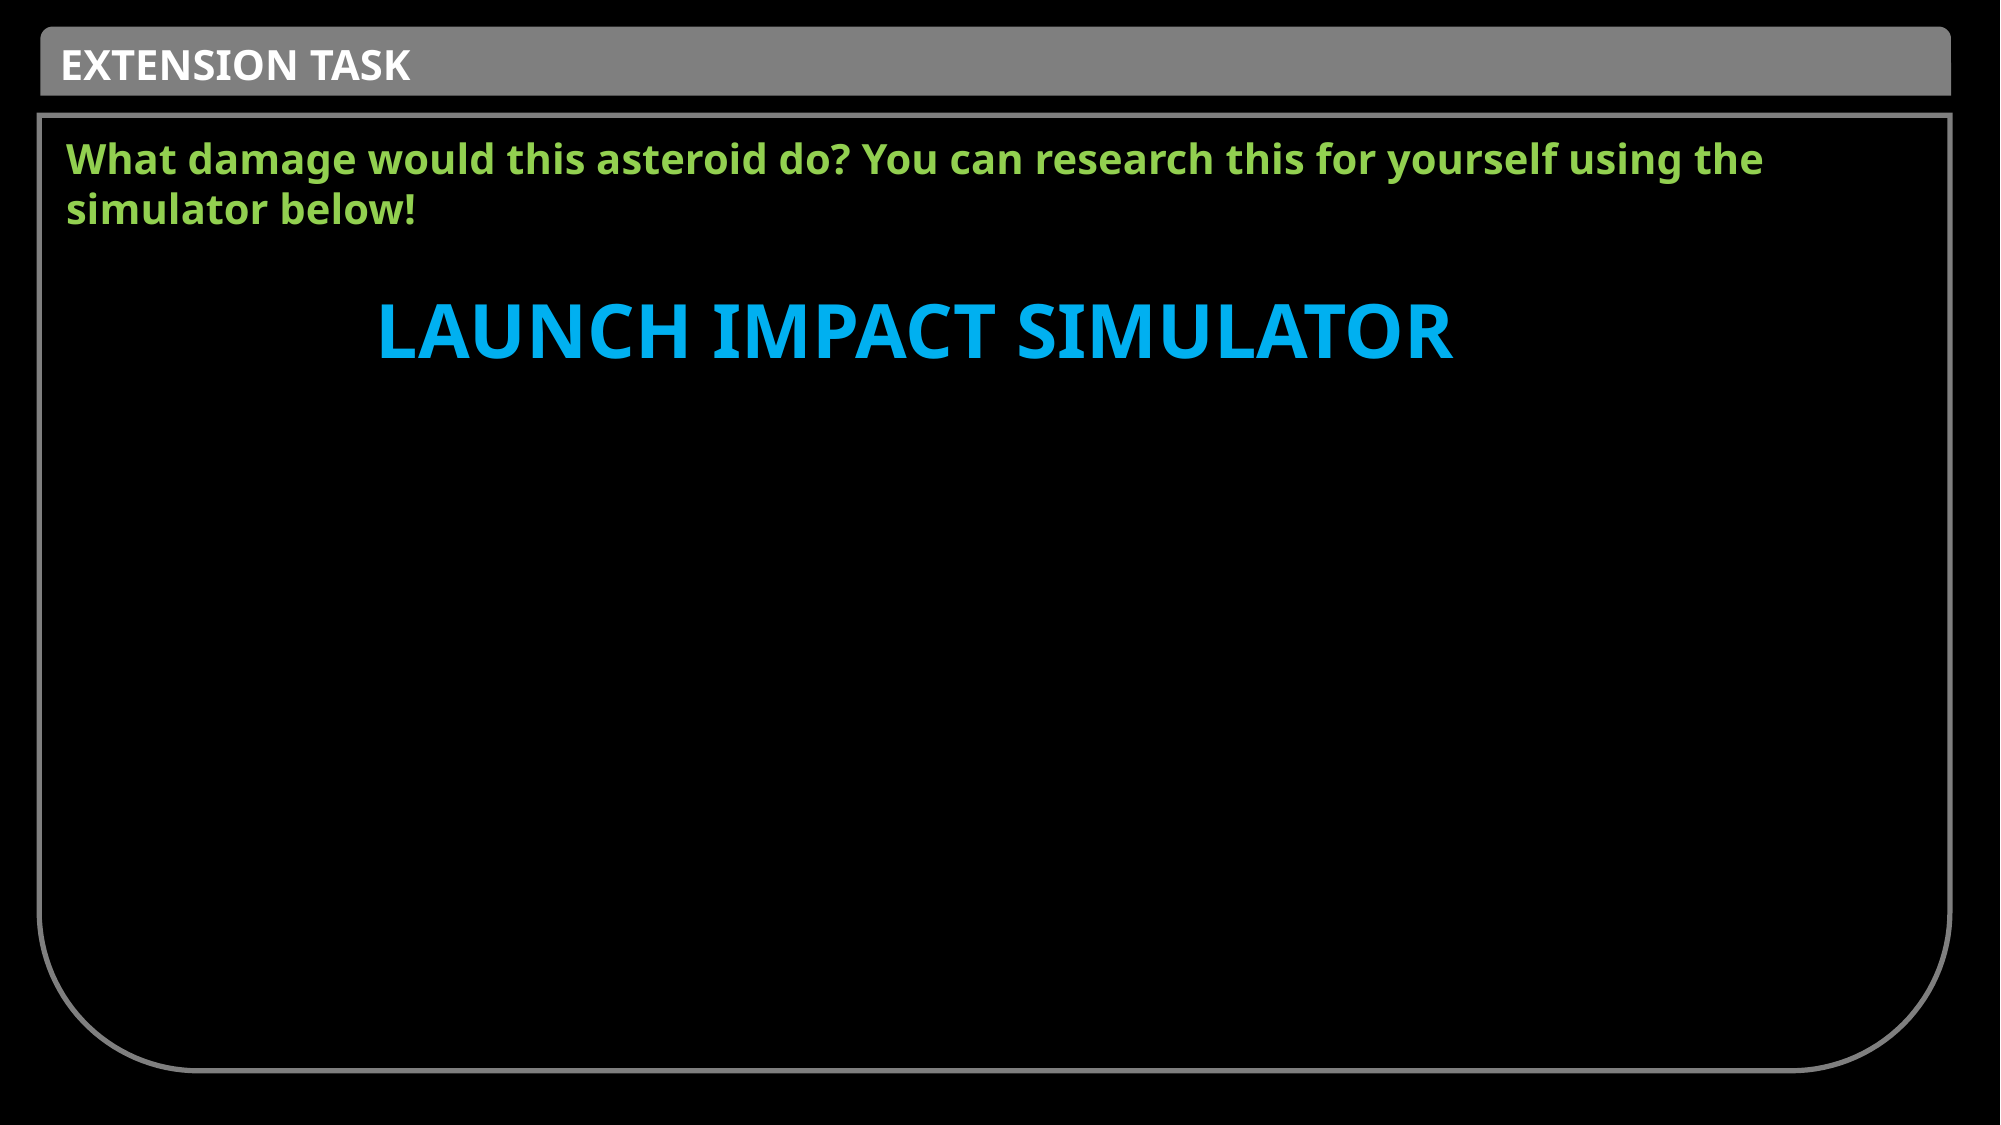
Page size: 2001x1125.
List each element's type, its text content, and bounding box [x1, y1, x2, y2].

text_box What damage would this asteroid do? You can research this for yourself using the simulator below! LAUNCH IMPACT SIMULATOR [50, 125, 1915, 505]
text_box EXTENSION TASK [41, 27, 1951, 95]
